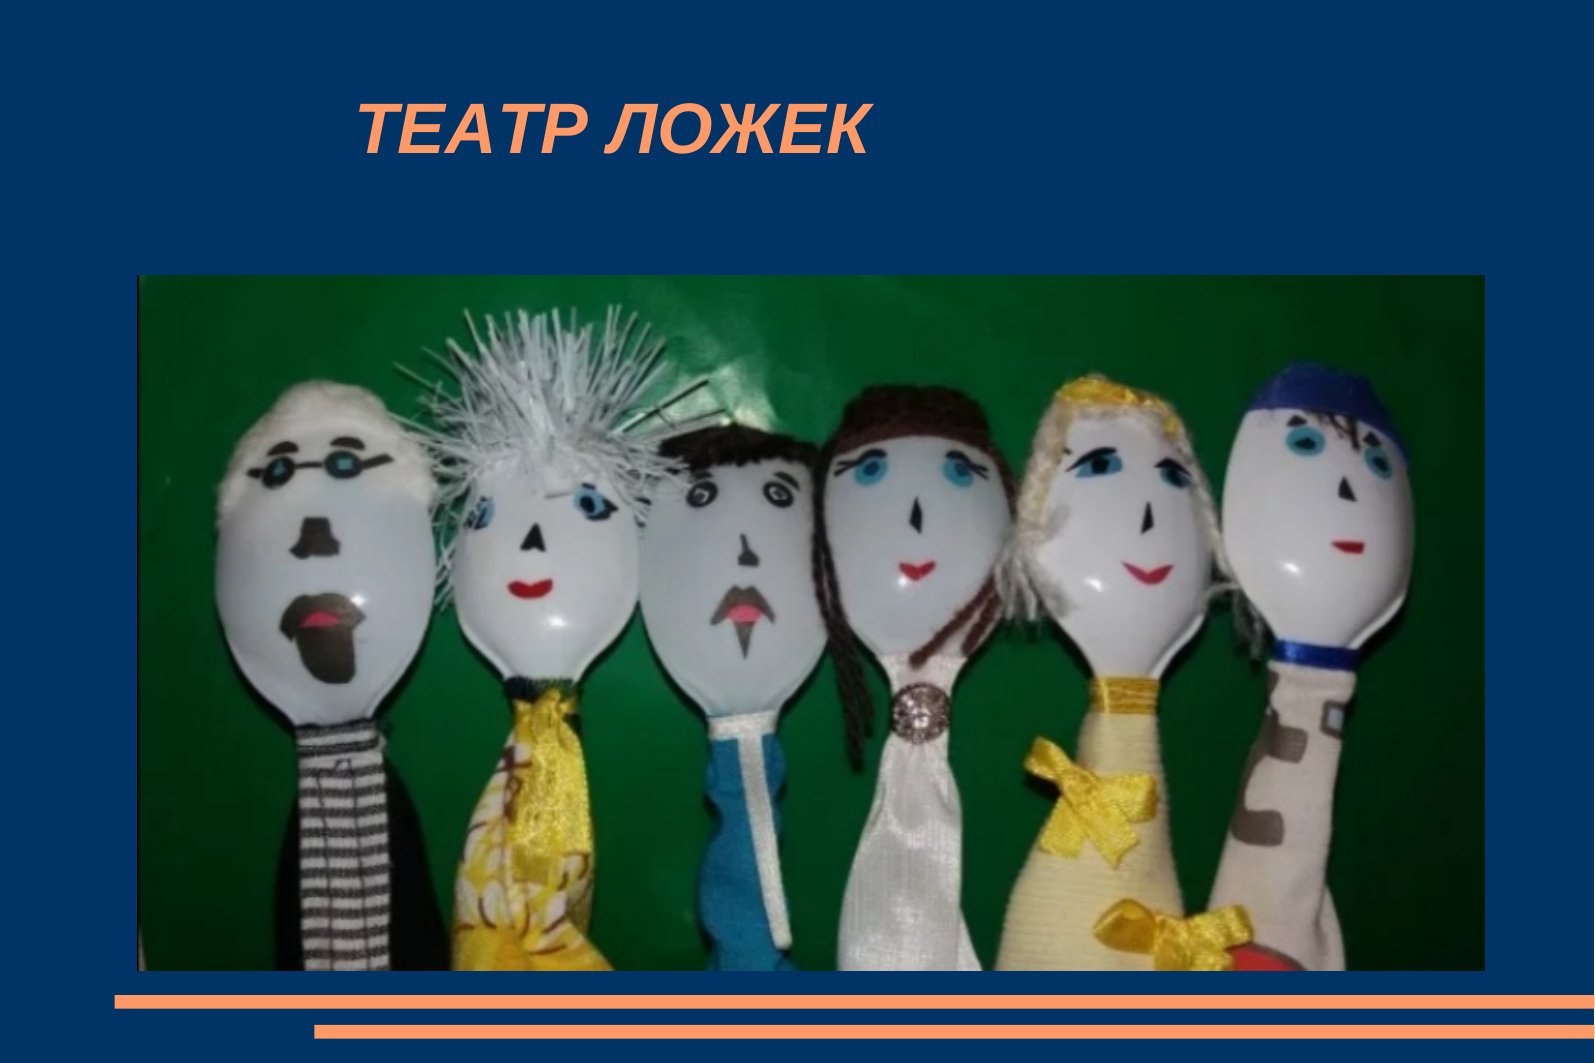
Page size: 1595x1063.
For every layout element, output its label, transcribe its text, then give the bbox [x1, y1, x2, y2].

title ТЕАТР ЛОЖЕК [117, 39, 1479, 218]
picture [137, 275, 1485, 971]
